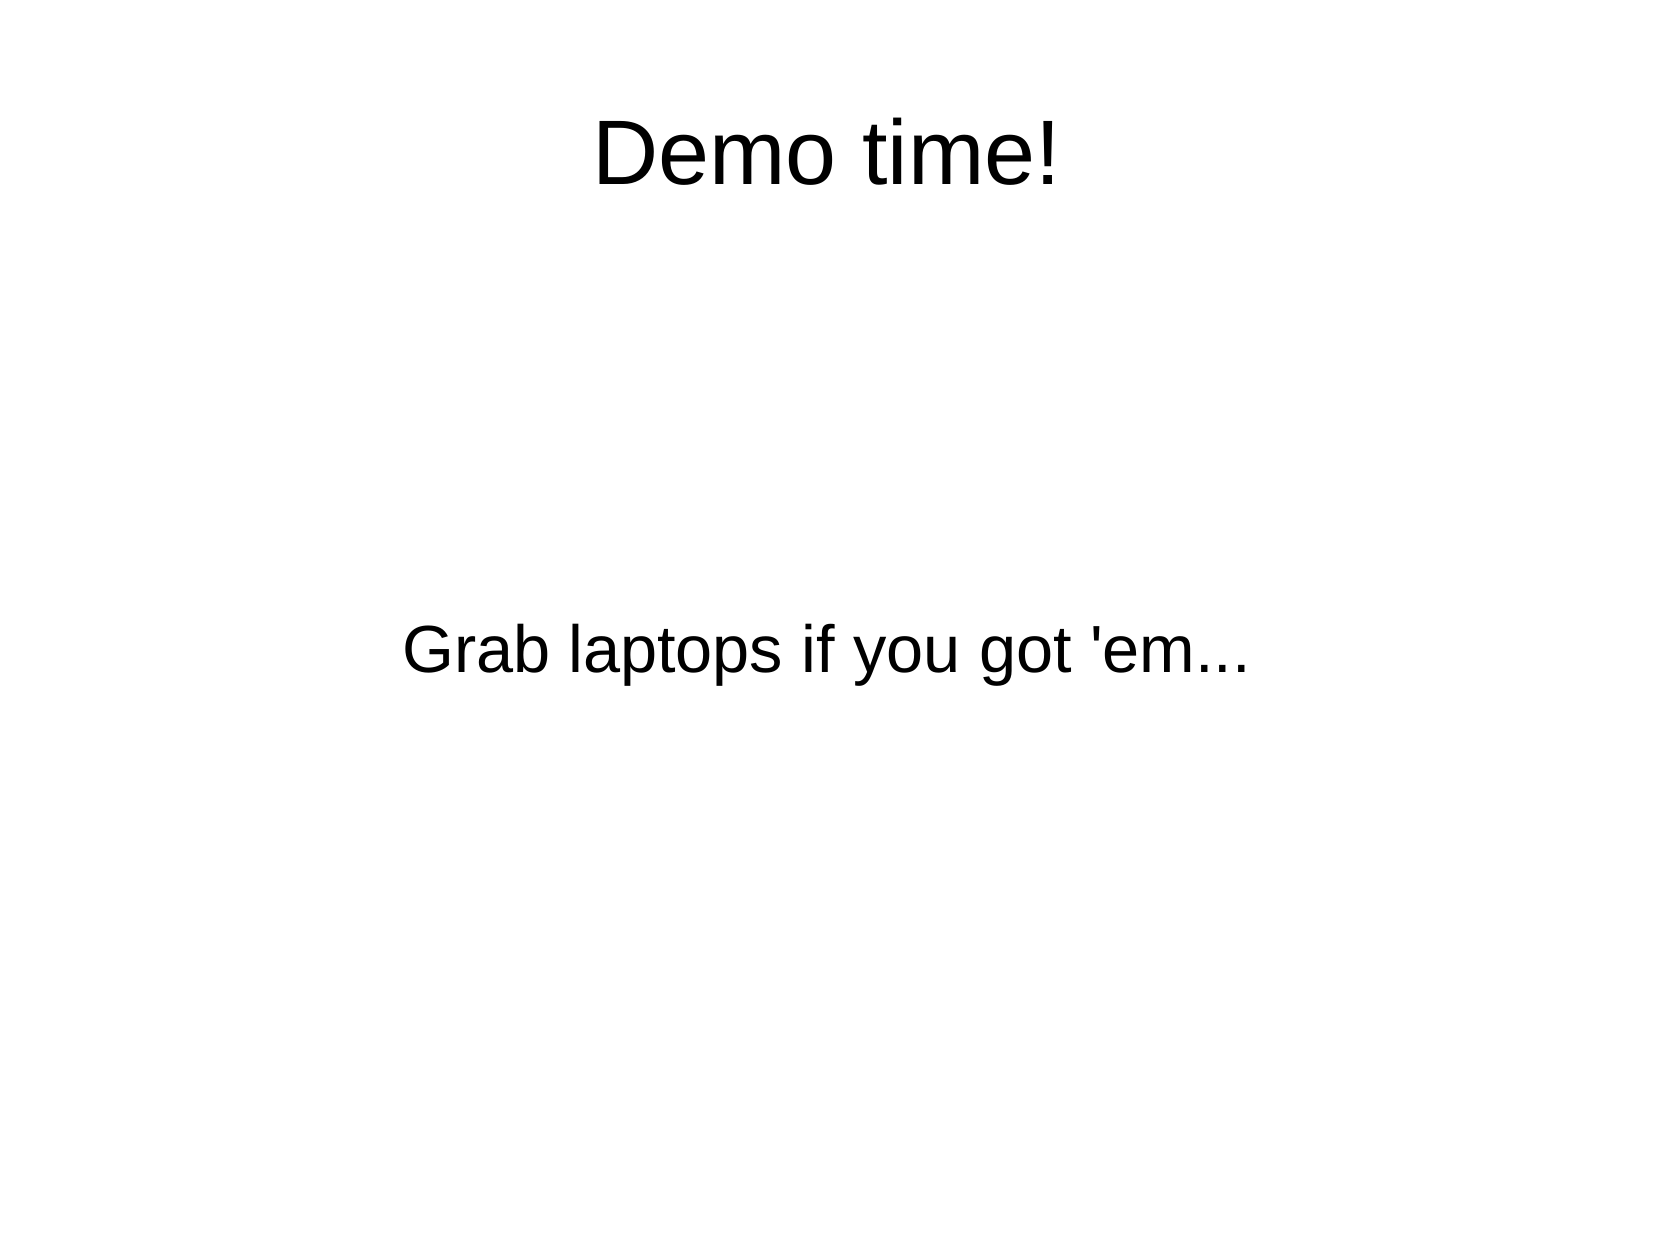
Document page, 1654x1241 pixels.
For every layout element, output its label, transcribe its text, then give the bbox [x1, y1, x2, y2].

title Demo time! [82, 49, 1571, 257]
subtitle Grab laptops if you got 'em... [82, 290, 1571, 1010]
